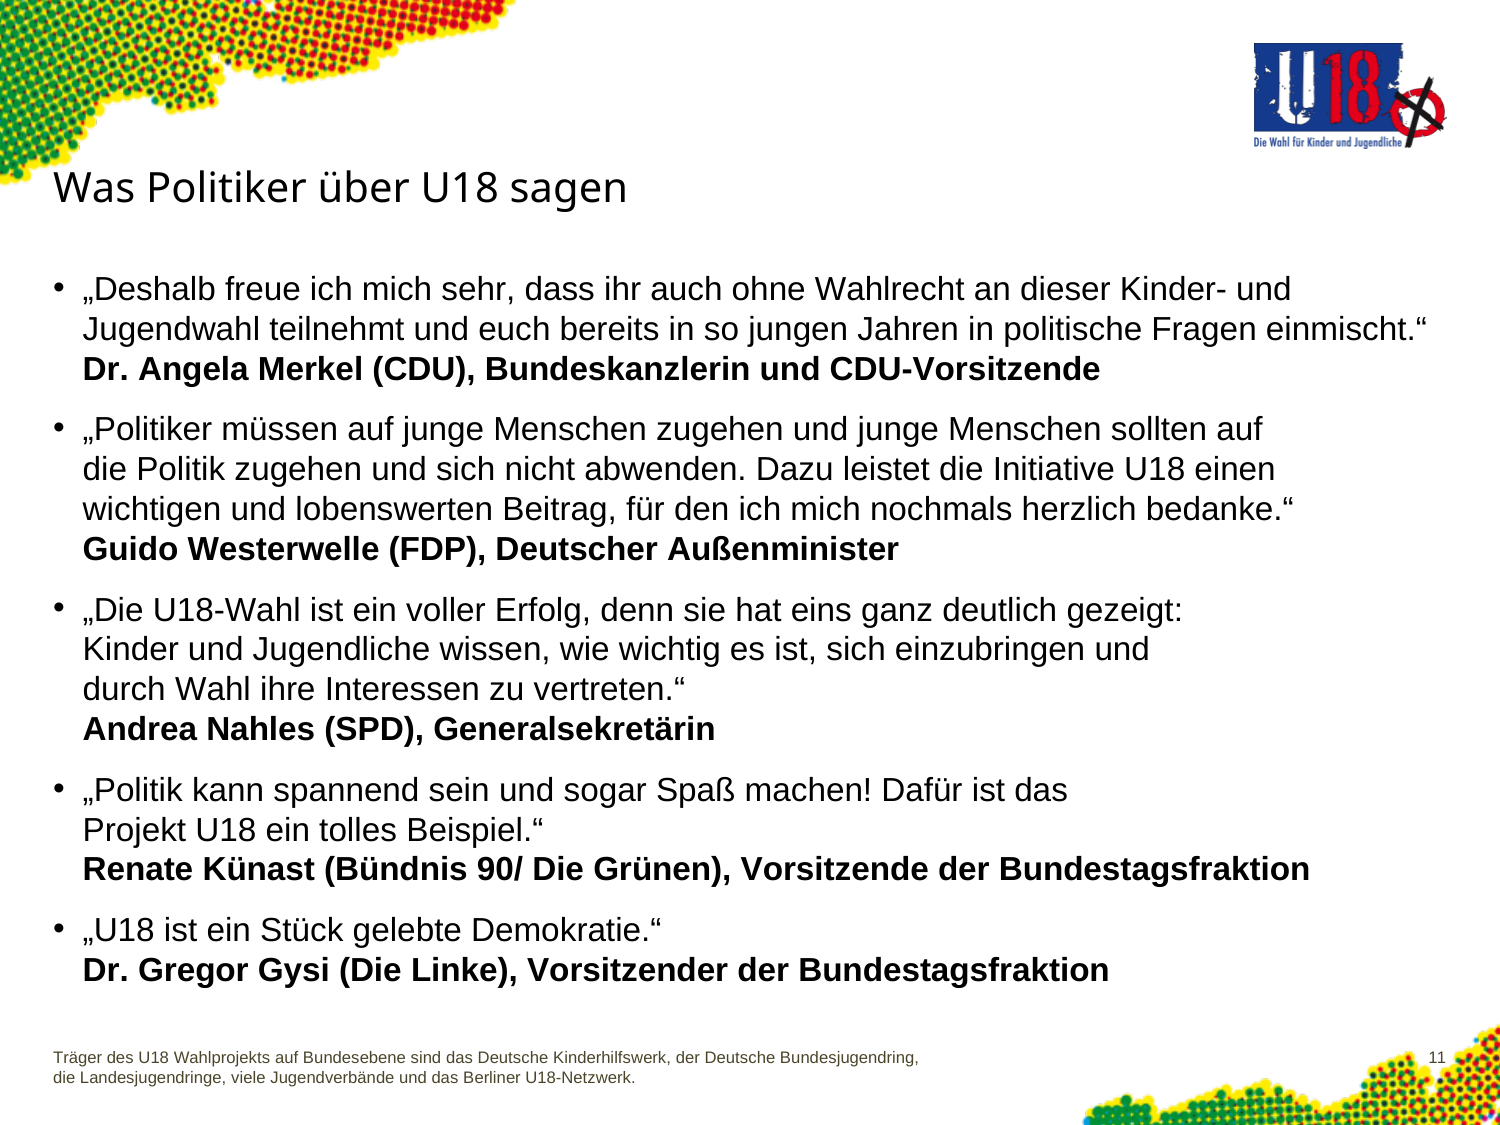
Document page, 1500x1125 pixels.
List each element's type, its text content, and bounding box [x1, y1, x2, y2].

title Was Politiker über U18 sagen [53, 160, 1447, 244]
picture [990, 1006, 1500, 1125]
picture [1254, 43, 1447, 149]
list „Deshalb freue ich mich sehr, dass ihr auch ohne Wahlrecht an dieser Kinder- und Jugendwahl teilnehmt und euch bereits in so jungen Jahren in politische Fragen einmischt.“ Dr. Angela Merkel (CDU), Bundeskanzlerin und CDU-Vorsitzende „Politiker müssen auf junge Menschen zugehen und junge Menschen sollten auf die Politik zugehen und sich nicht abwenden. Dazu leistet die Initiative U18 einen wichtigen und lobenswerten Beitrag, für den ich mich nochmals herzlich bedanke.“ Guido Westerwelle (FDP), Deutscher Außenminister „Die U18-Wahl ist ein voller Erfolg, denn sie hat eins ganz deutlich gezeigt: Kinder und Jugendliche wissen, wie wichtig es ist, sich einzubringen und durch Wahl ihre Interessen zu vertreten.“ Andrea Nahles (SPD), Generalsekretärin „Politik kann spannend sein und sogar Spaß machen! Dafür ist das Projekt U18 ein tolles Beispiel.“ Renate Künast (Bündnis 90/ Die Grünen), Vorsitzende der Bundestagsfraktion „U18 ist ein Stück gelebte Demokratie.“ Dr. Gregor Gysi (Die Linke), Vorsitzender der Bundestagsfraktion [53, 267, 1447, 1012]
picture [0, 0, 538, 204]
text_box Träger des U18 Wahlprojekts auf Bundesebene sind das Deutsche Kinderhilfswerk, der Deutsche Bundesjugendring, die Landesjugendringe, viele Jugendverbände und das Berliner U18-Netzwerk. [53, 1046, 1105, 1106]
text_box <Nummer> [1399, 1046, 1447, 1106]
